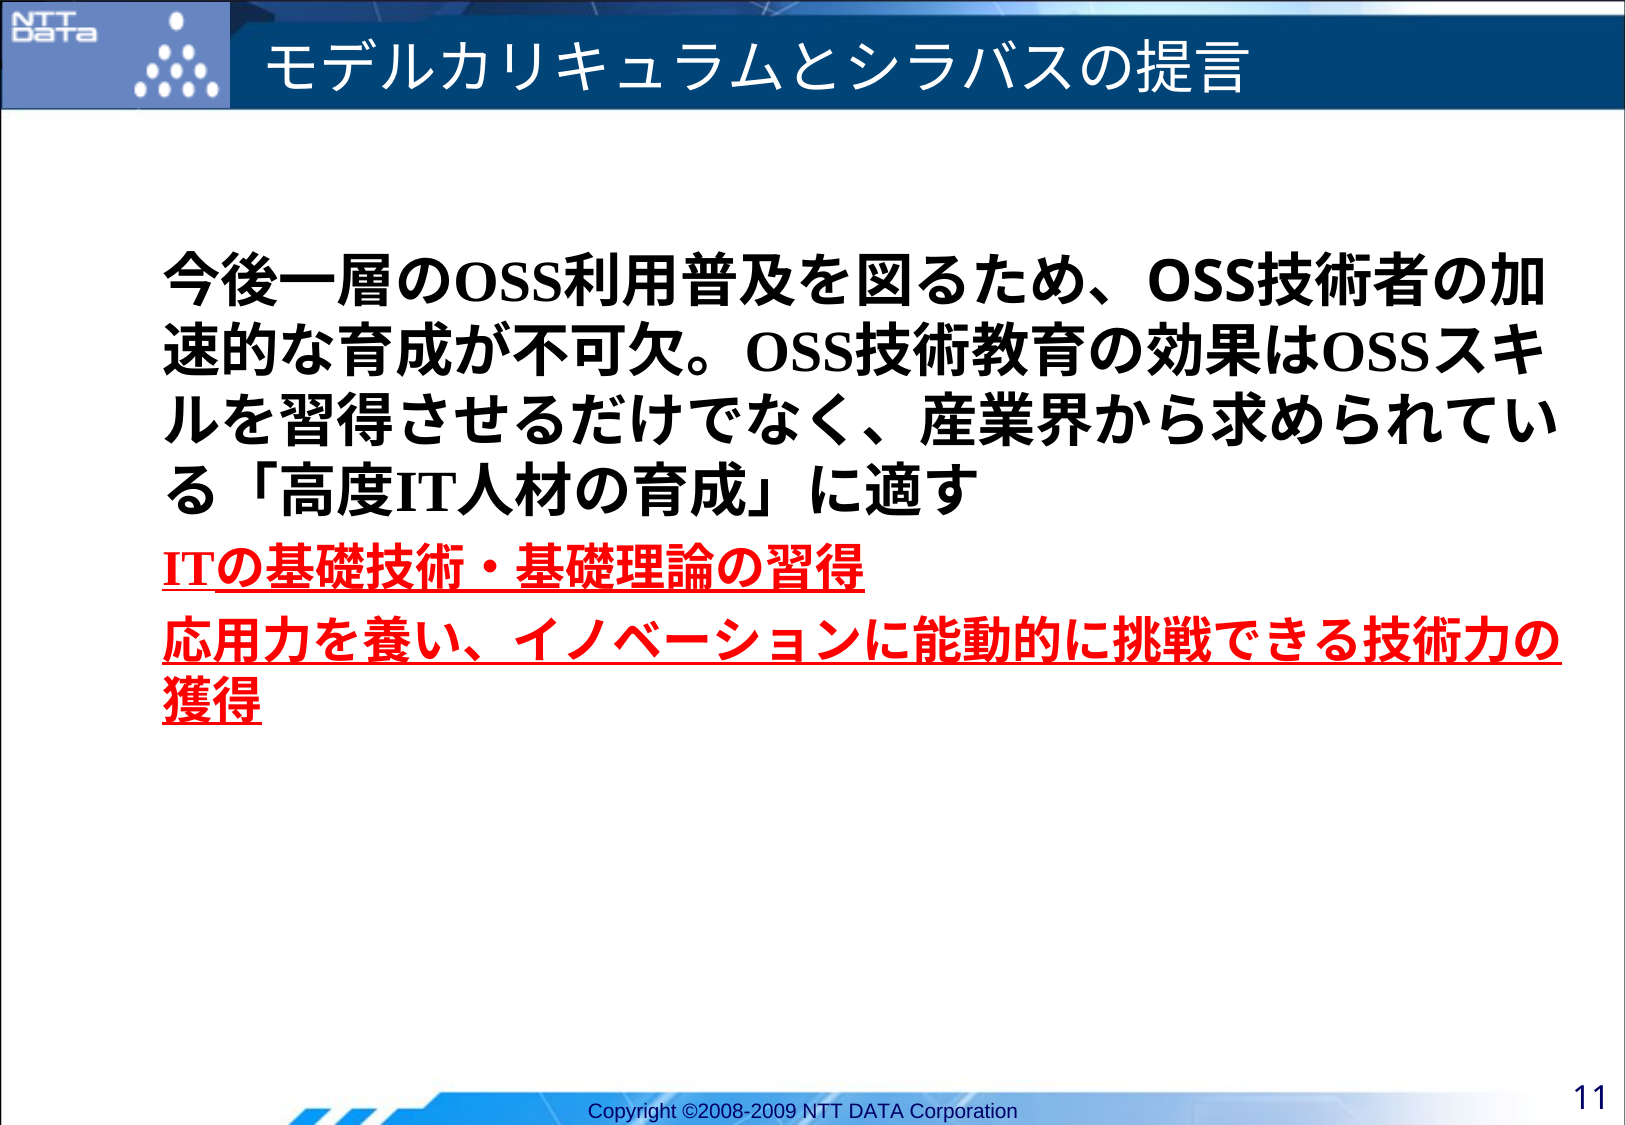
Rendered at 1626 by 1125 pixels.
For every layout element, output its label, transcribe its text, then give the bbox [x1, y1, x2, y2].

title モデルカリキュラムとシラバスの提言 [246, 15, 1625, 113]
text_box 今後一層のOSS利用普及を図るため、OSS技術者の加速的な育成が不可欠。OSS技術教育の効果はOSSスキルを習得させるだけでなく、産業界から求められている「高度IT人材の育成」に適す ITの基礎技術・基礎理論の習得 応用力を養い、イノベーションに能動的に挑戦できる技術力の獲得 [147, 236, 1605, 905]
picture [0, 0, 1626, 1125]
